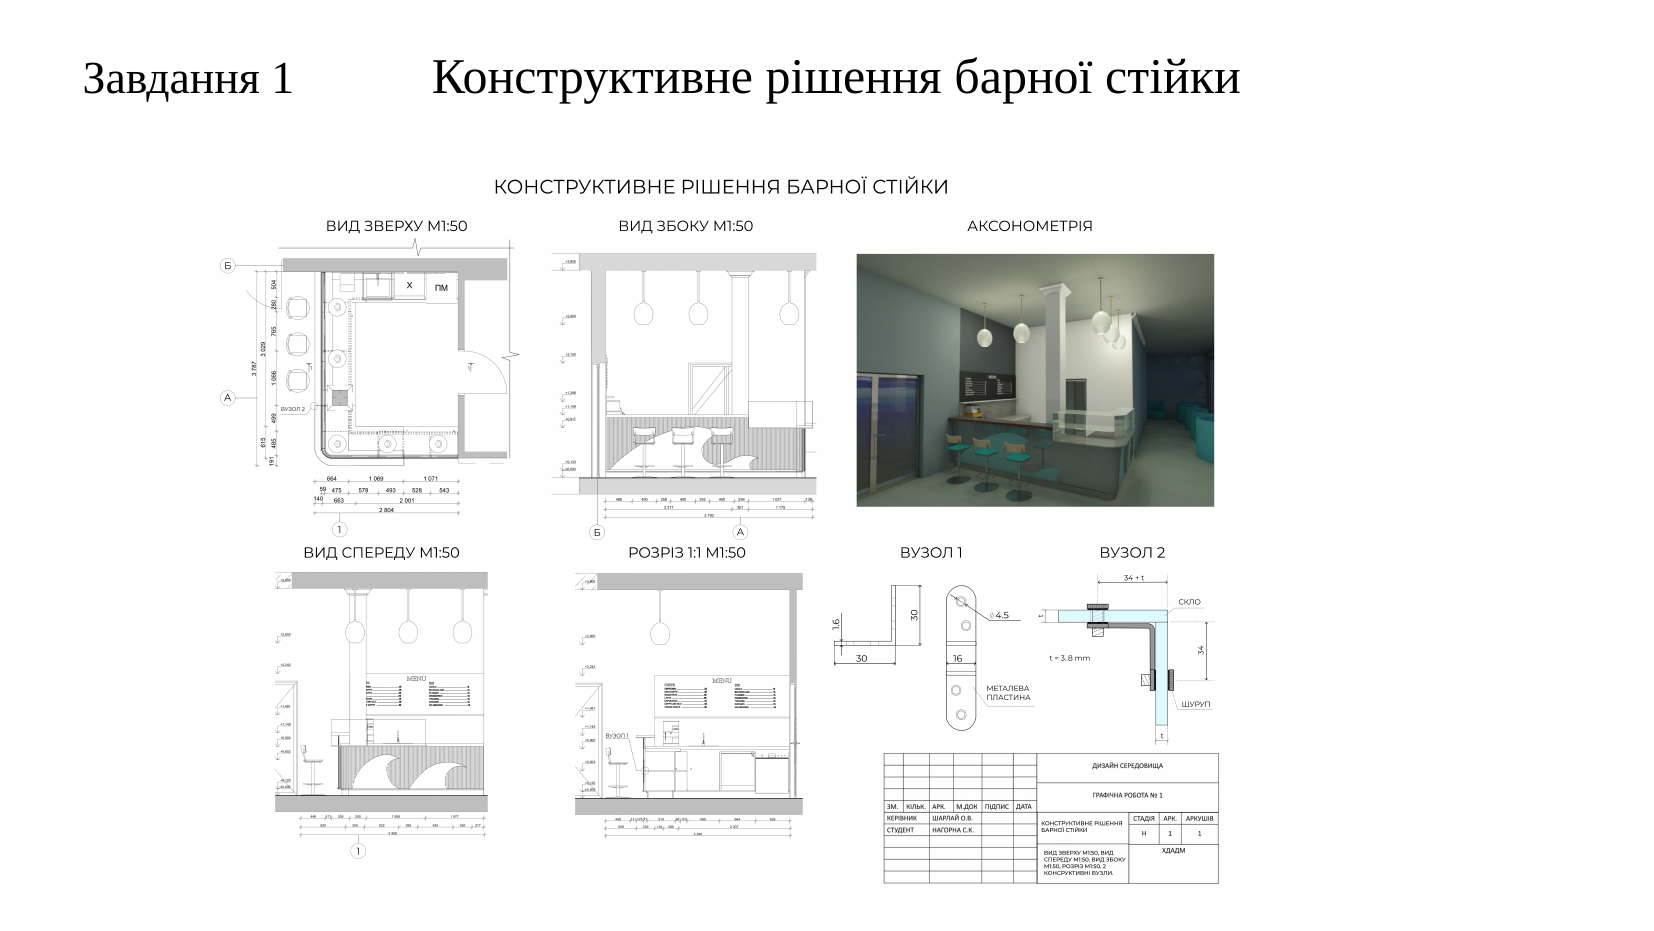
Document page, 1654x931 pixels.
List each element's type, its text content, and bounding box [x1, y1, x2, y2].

title Завдання 1 Конструктивне рішення барної стійки [82, 11, 1571, 142]
picture [192, 139, 1264, 898]
